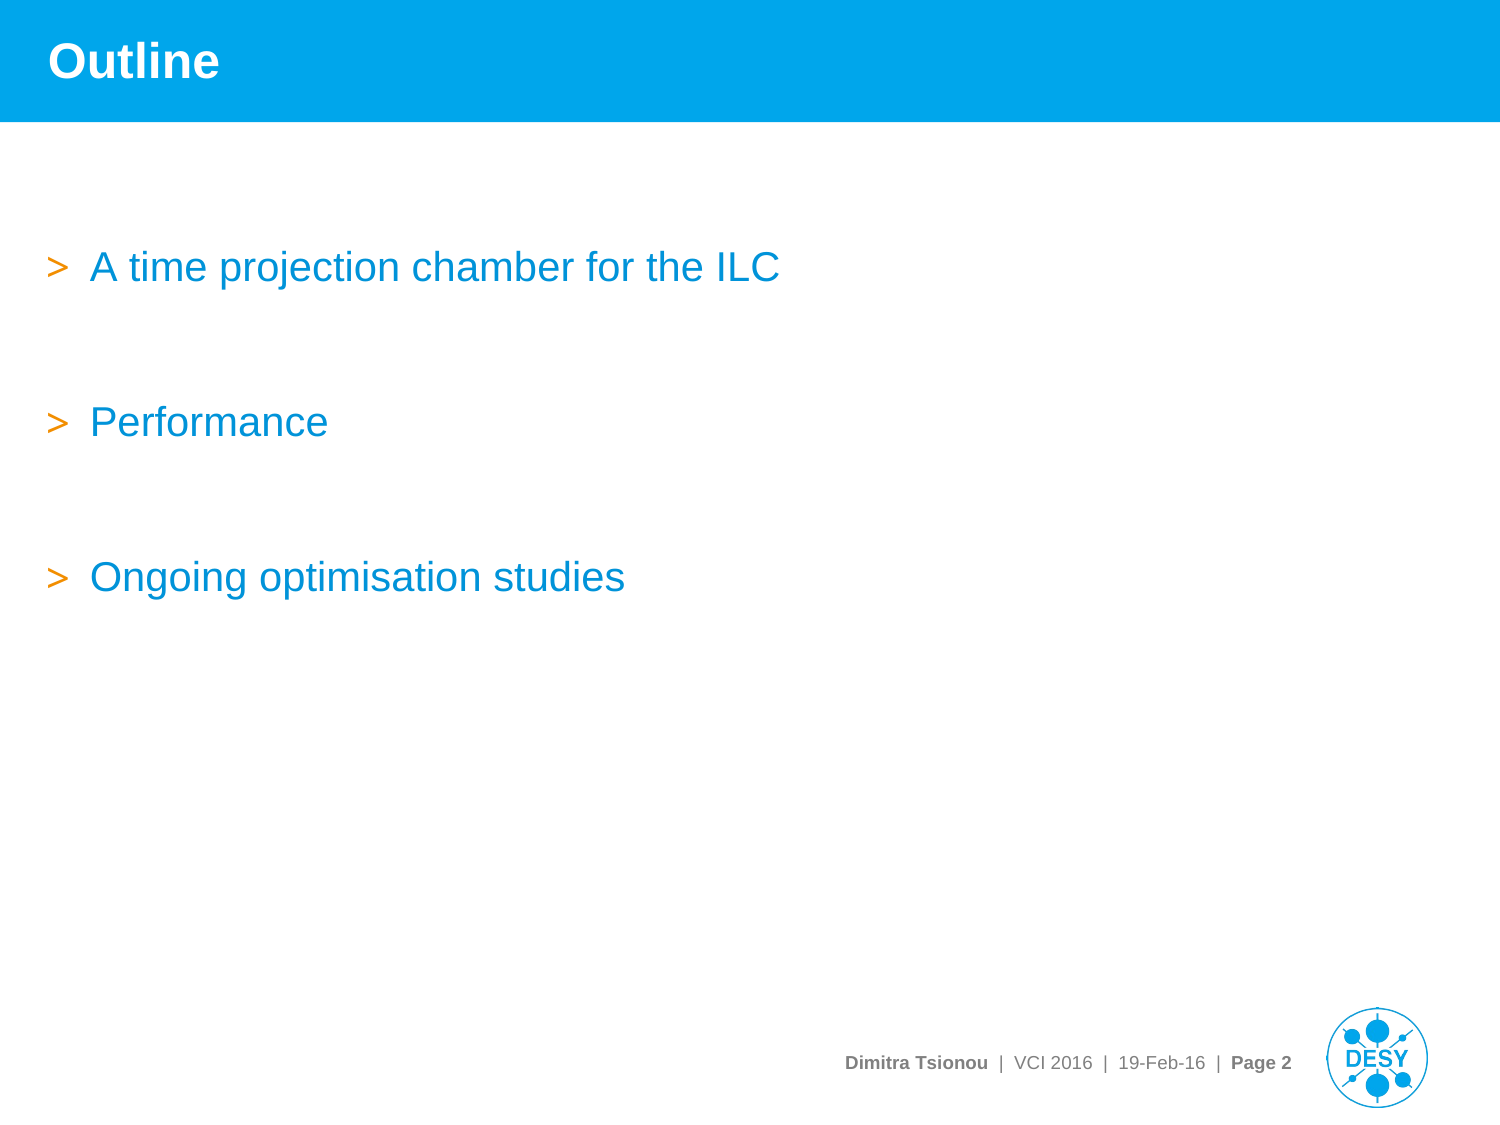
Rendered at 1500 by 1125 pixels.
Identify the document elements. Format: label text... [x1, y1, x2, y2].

picture [1326, 1007, 1428, 1108]
list A time projection chamber for the ILC Performance Ongoing optimisation studies [46, 160, 1444, 813]
title Outline [47, 16, 1446, 107]
